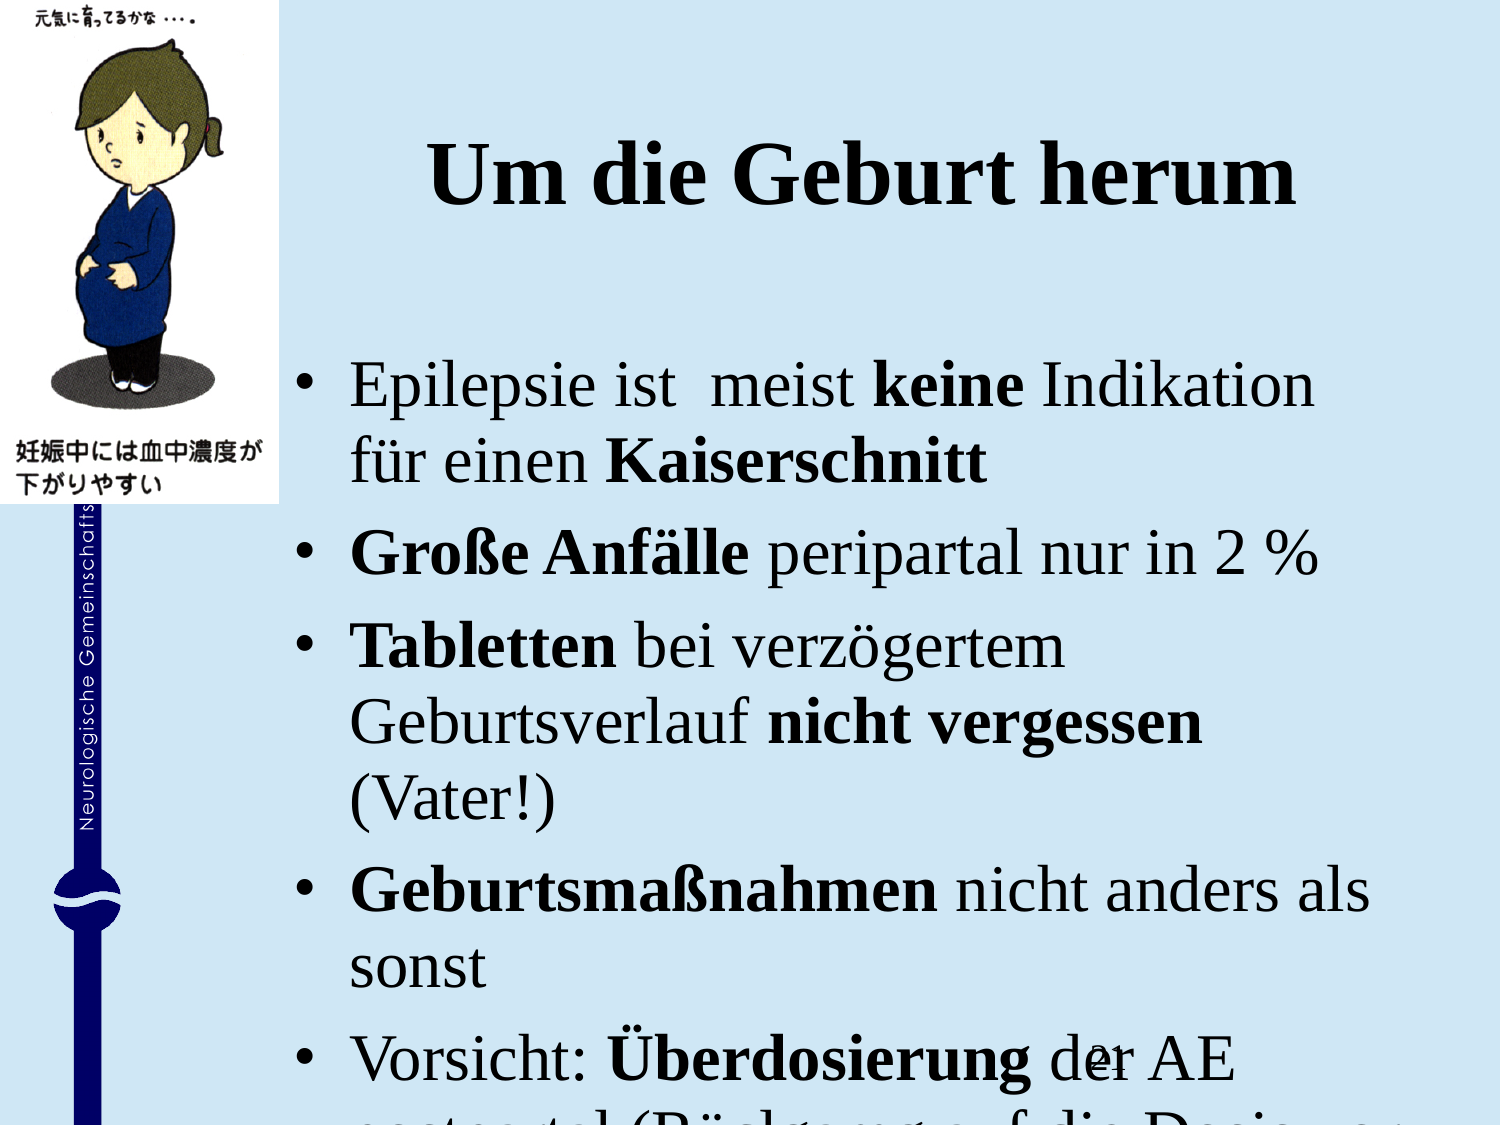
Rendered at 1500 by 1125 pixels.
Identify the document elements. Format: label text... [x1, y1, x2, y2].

title Um die Geburt herum [279, 113, 1500, 301]
list Epilepsie ist meist keine Indikation für einen Kaiserschnitt Große Anfälle peripartal nur in 2 % Tabletten bei verzögertem Geburtsverlauf nicht vergessen (Vater!) Geburtsmaßnahmen nicht anders als sonst Vorsicht: Überdosierung der AE postpartal (Rüclgamg auf die Dosis vor Schwangerschaft , ggf. Serumspiegel-bestimmungen) [278, 338, 1423, 1059]
slide_number <Nummer> [1074, 1059, 1388, 1100]
picture [0, 0, 279, 1125]
